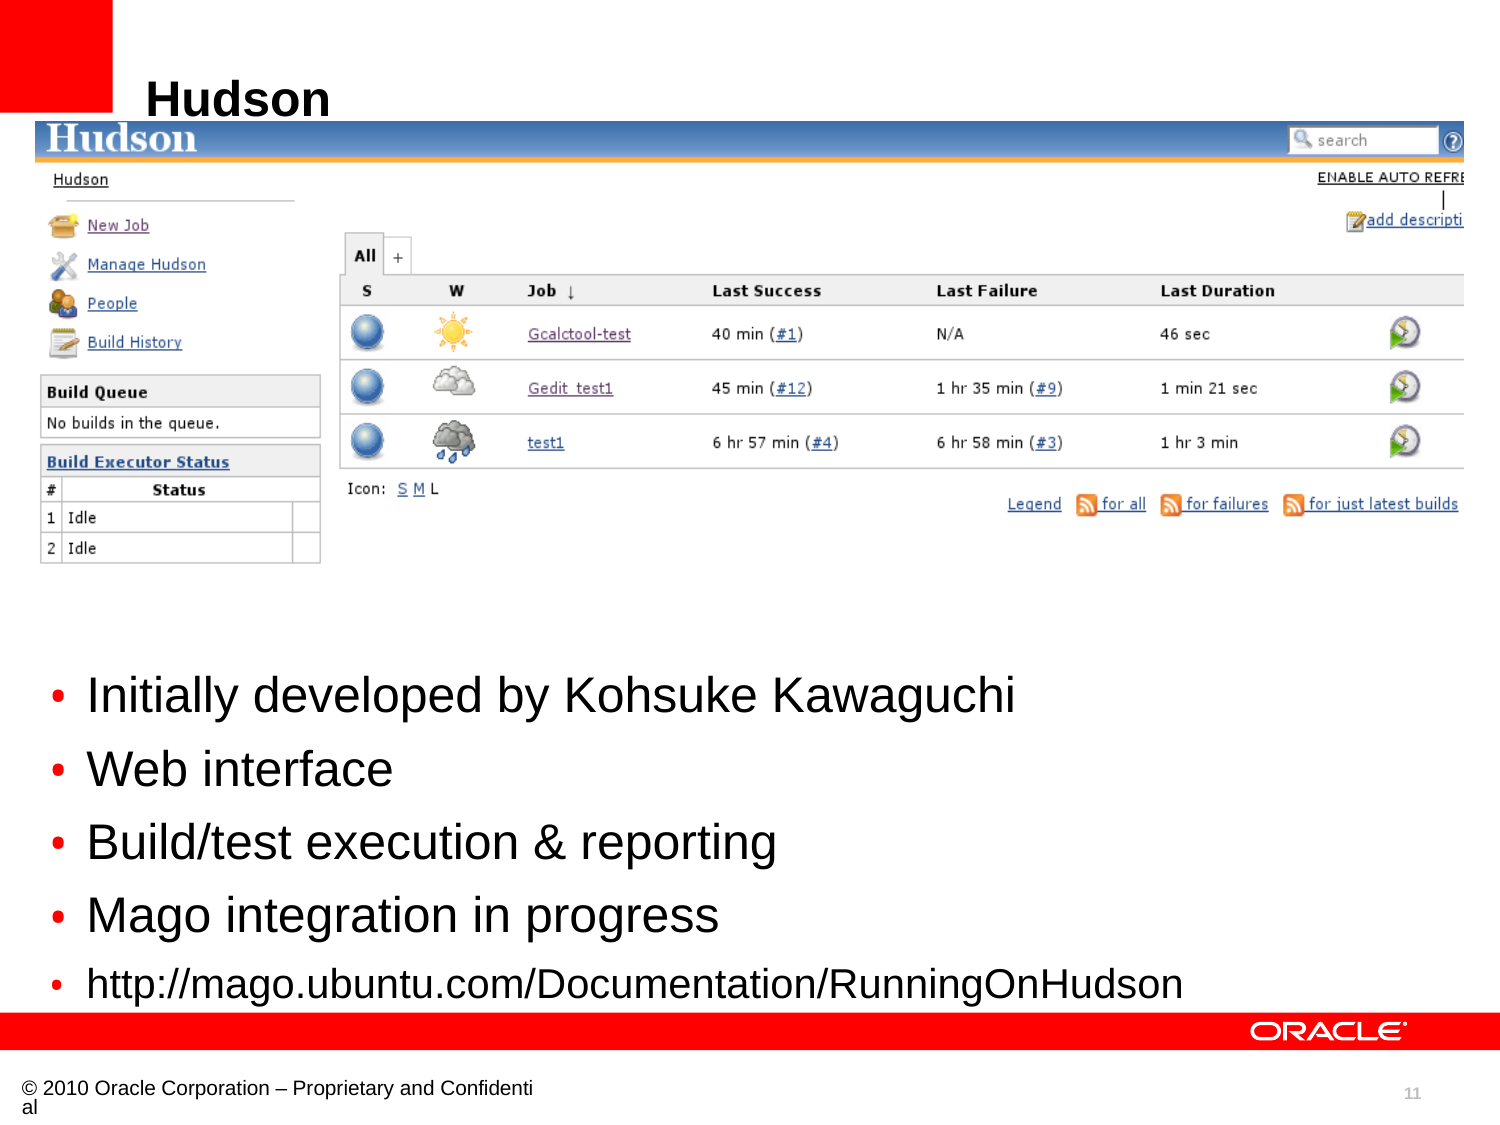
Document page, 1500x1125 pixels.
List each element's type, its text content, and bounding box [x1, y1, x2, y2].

list Initially developed by Kohsuke Kawaguchi Web interface Build/test execution & reporting Mago integration in progress http://mago.ubuntu.com/Documentation/RunningOnHudson [48, 667, 1327, 1084]
title Hudson [145, 67, 1388, 121]
picture [35, 121, 1464, 575]
